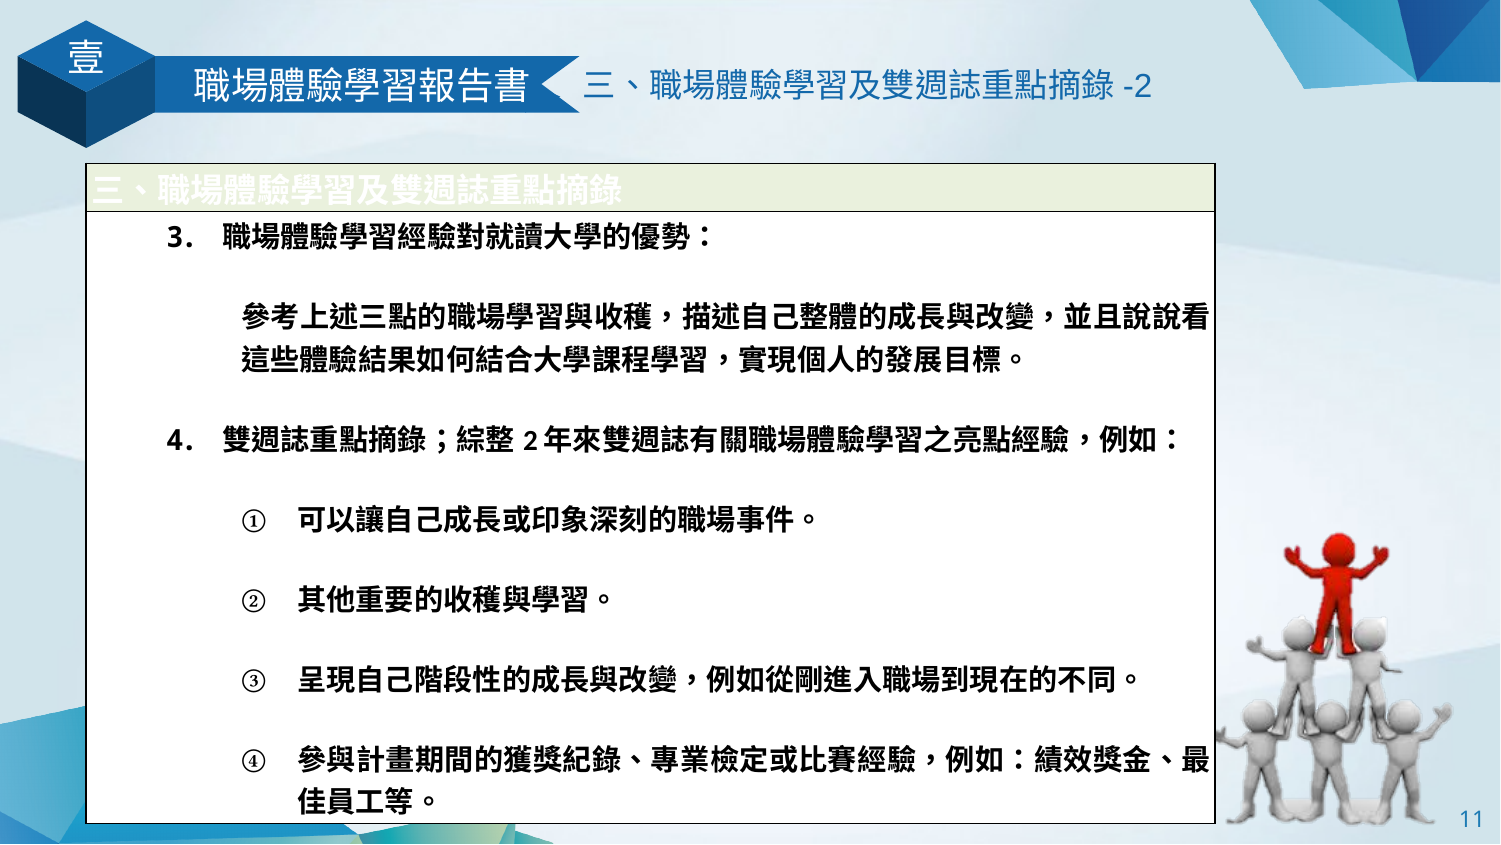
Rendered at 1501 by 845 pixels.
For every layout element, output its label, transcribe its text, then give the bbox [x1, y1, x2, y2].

text_box 壹 [17, 20, 155, 92]
text_box 三、職場體驗學習及雙週誌重點摘錄-2 [523, 65, 1176, 104]
text_box 職場體驗學習報告書 [155, 56, 580, 113]
table_header 三、職場體驗學習及雙週誌重點摘錄 [87, 164, 1214, 211]
text_box [17, 57, 155, 148]
text_box [525, 104, 545, 113]
text_box 11 [1458, 804, 1501, 832]
picture [0, 0, 1501, 844]
table_cell 職場體驗學習經驗對就讀大學的優勢： 參考上述三點的職場學習與收穫，描述自己整體的成長與改變，並且說說看這些體驗結果如何結合大學課程學習，實現個人的發展目標。 雙週誌重點摘錄；綜整2年來雙週誌有關職場體驗學習之亮點經驗，例如： 可以讓自己成長或印象深刻的職場事件。 其他重要的收穫與學習。 呈現自己階段性的成長與改變，例如從剛進入職場到現在的不同。 參與計畫期間的獲獎紀錄、專業檢定或比賽經驗，例如：績效獎金、最佳員工等。 [87, 212, 1214, 823]
text_box 職場體驗學習報告書 [527, 104, 580, 113]
